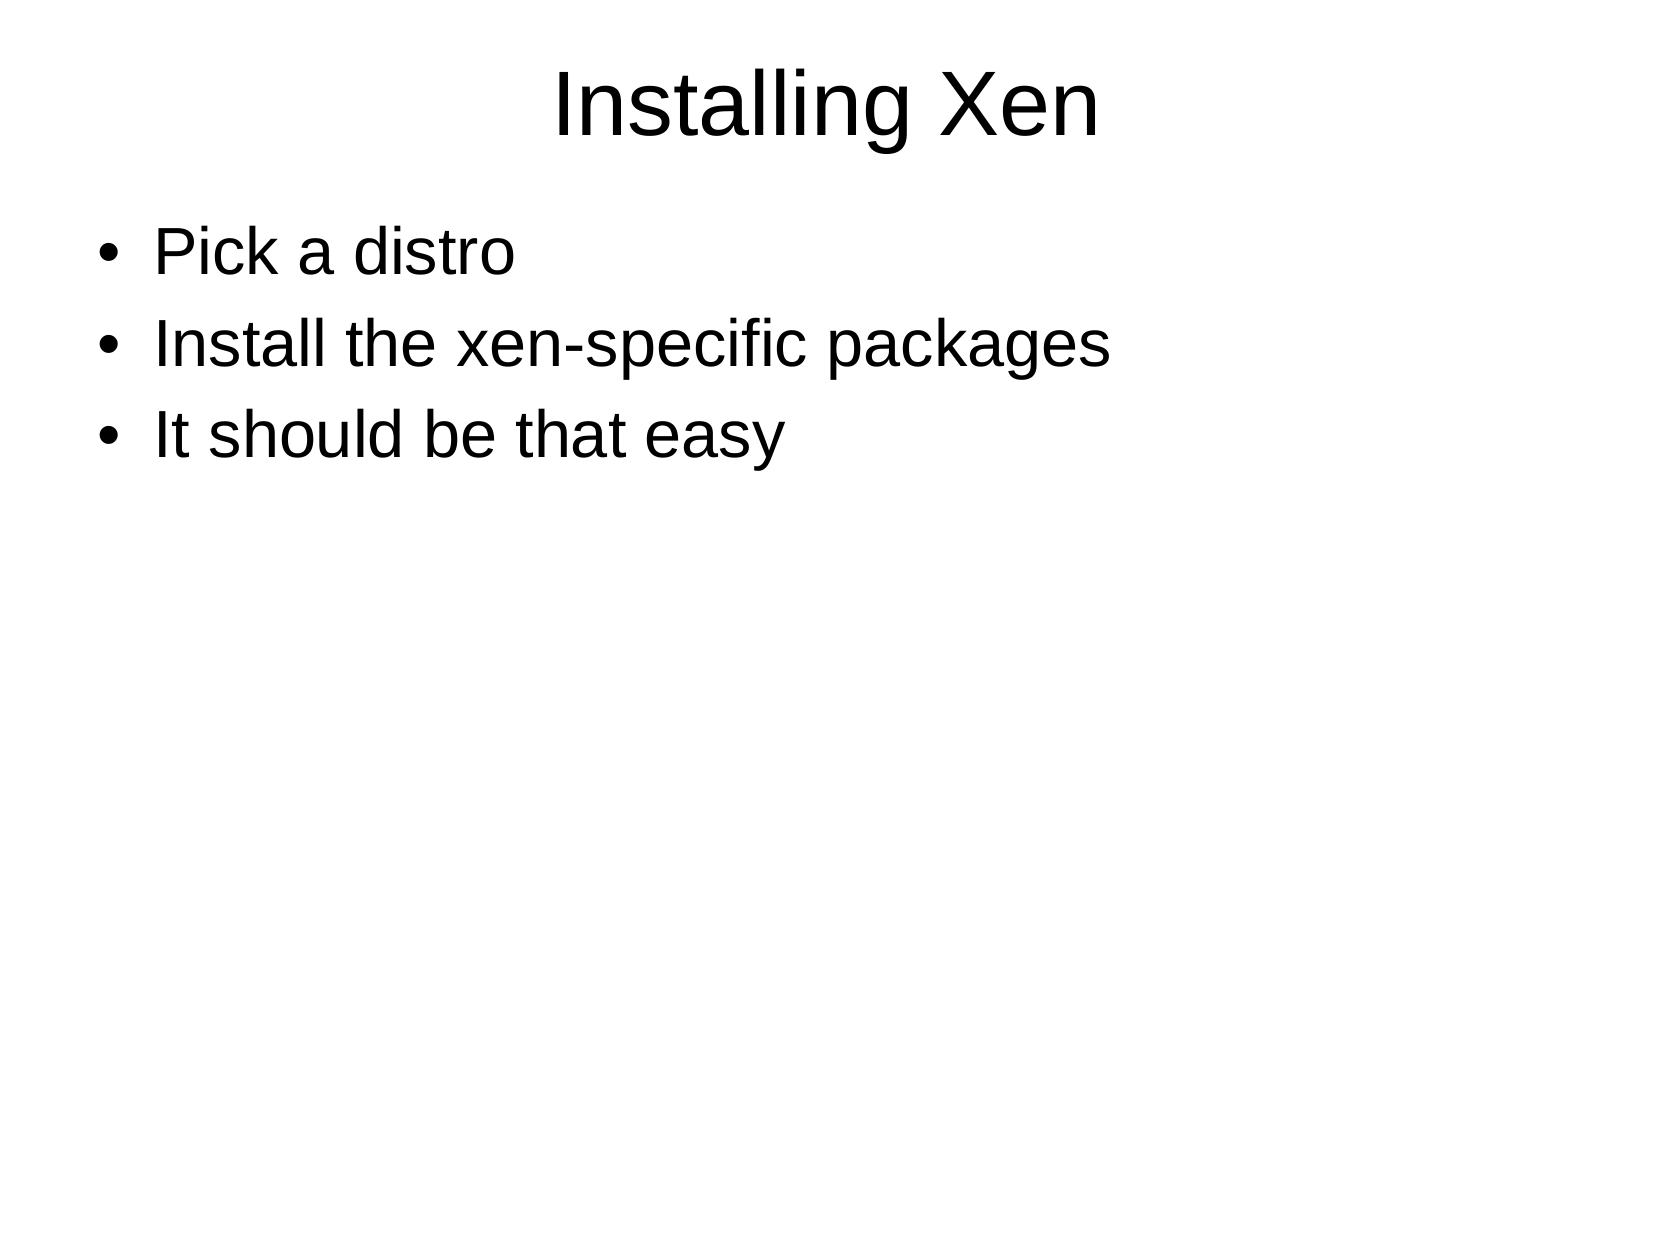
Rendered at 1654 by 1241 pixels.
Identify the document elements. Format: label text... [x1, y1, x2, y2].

text_box Pick a distro Install the xen-specific packages It should be that easy [82, 206, 1571, 1026]
text_box Installing Xen [82, 0, 1571, 206]
